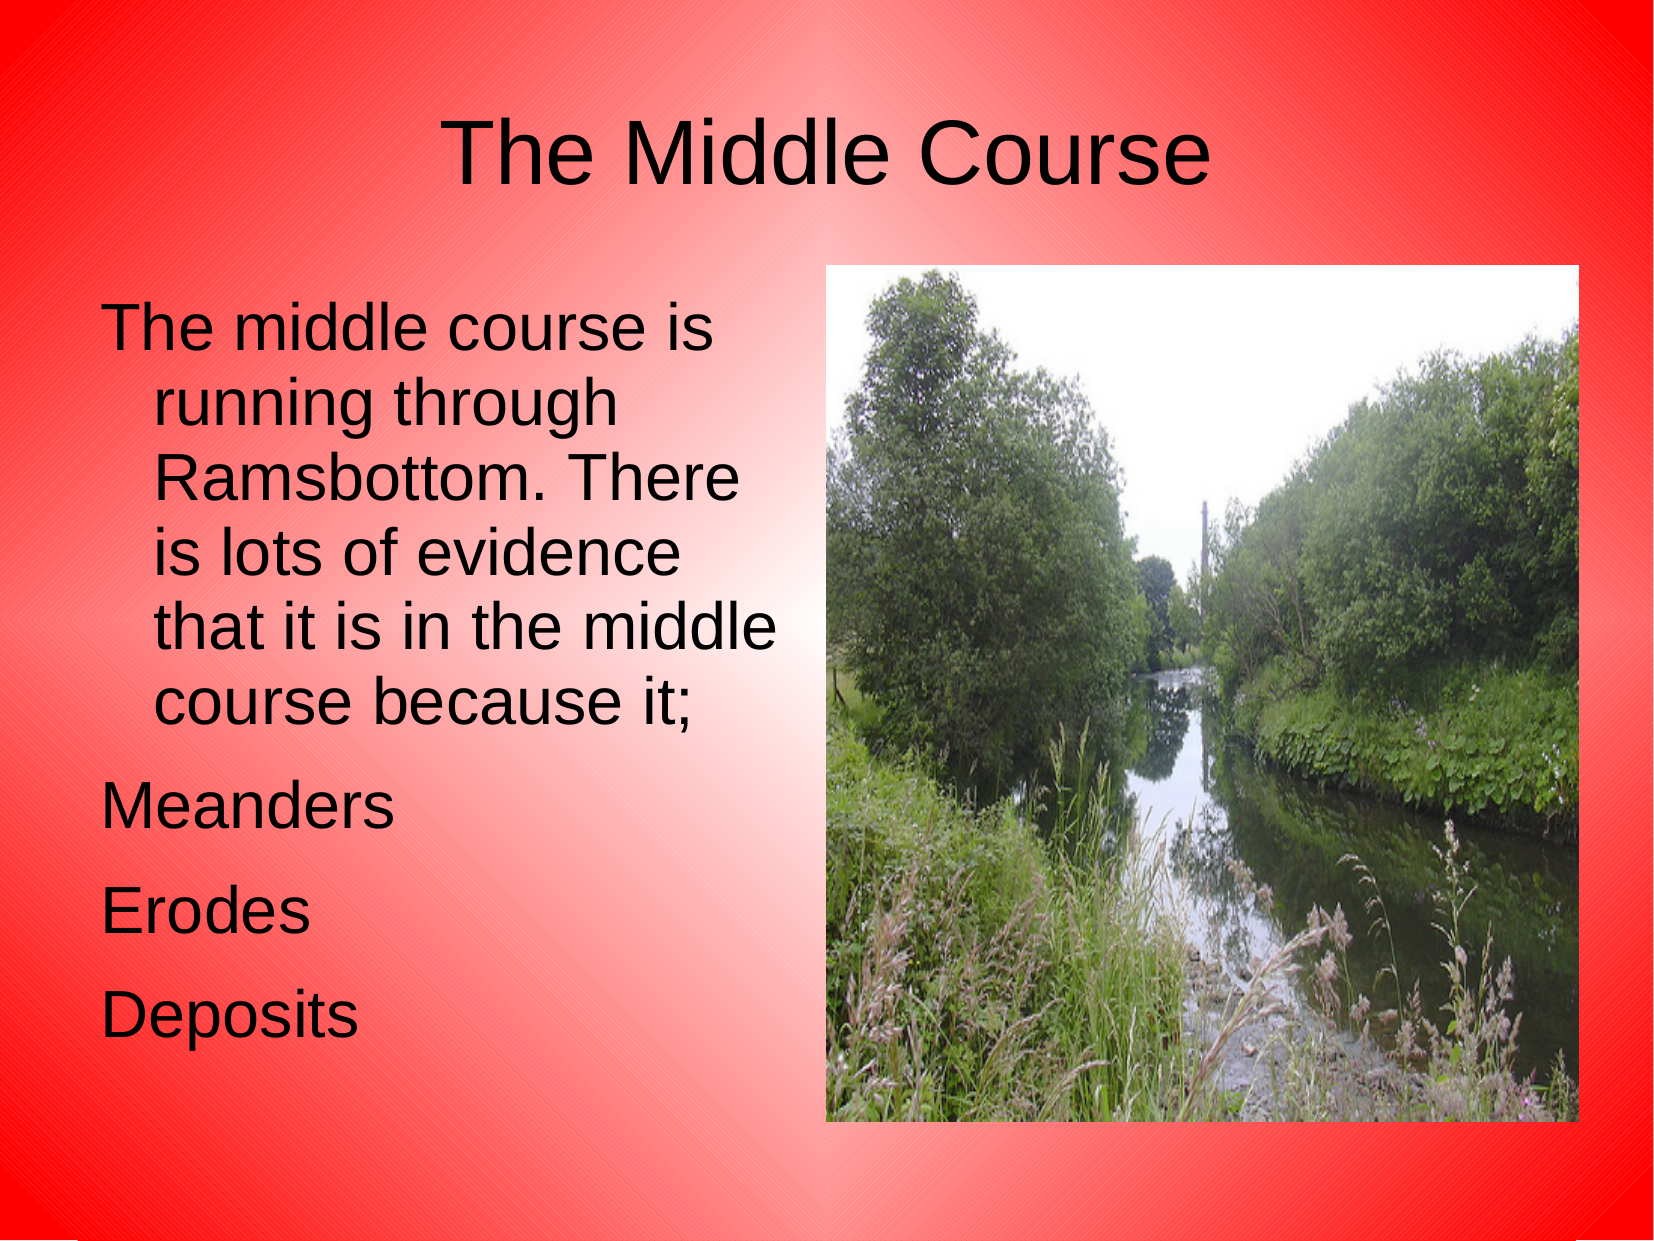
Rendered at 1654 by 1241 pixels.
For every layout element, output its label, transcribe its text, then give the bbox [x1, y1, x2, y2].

picture [826, 265, 1579, 1123]
title The Middle Course [82, 49, 1571, 257]
list The middle course is running through Ramsbottom. There is lots of evidence that it is in the middle course because it; Meanders Erodes Deposits [82, 290, 809, 1109]
